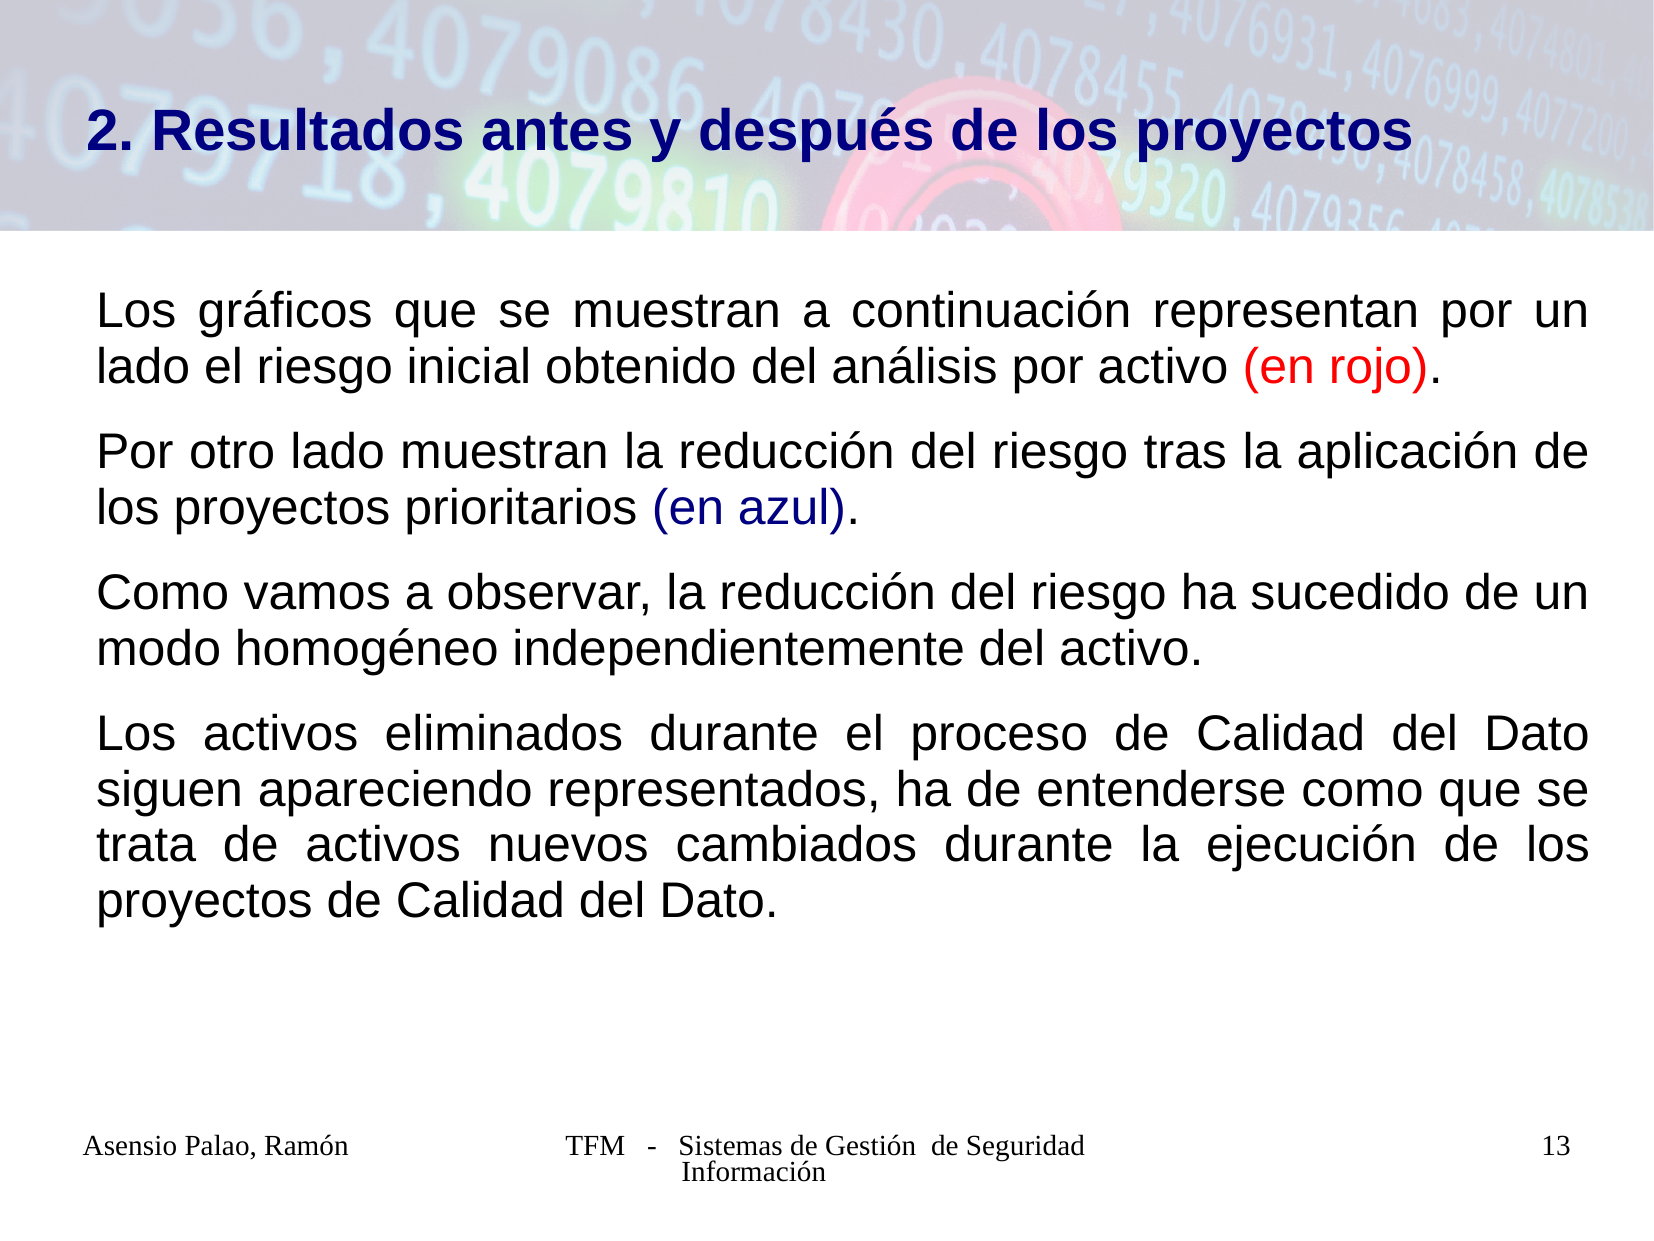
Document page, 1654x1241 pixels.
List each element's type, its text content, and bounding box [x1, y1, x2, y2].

text_box 2. Resultados antes y después de los proyectos [71, 90, 1654, 226]
text_box Los gráficos que se muestran a continuación representan por un lado el riesgo inicial obtenido del análisis por activo (en rojo). Por otro lado muestran la reducción del riesgo tras la aplicación de los proyectos prioritarios (en azul). Como vamos a observar, la reducción del riesgo ha sucedido de un modo homogéneo independientemente del activo. Los activos eliminados durante el proceso de Calidad del Dato siguen apareciendo representados, ha de entenderse como que se trata de activos nuevos cambiados durante la ejecución de los proyectos de Calidad del Dato. [81, 274, 1606, 1241]
picture [0, 0, 1654, 1241]
